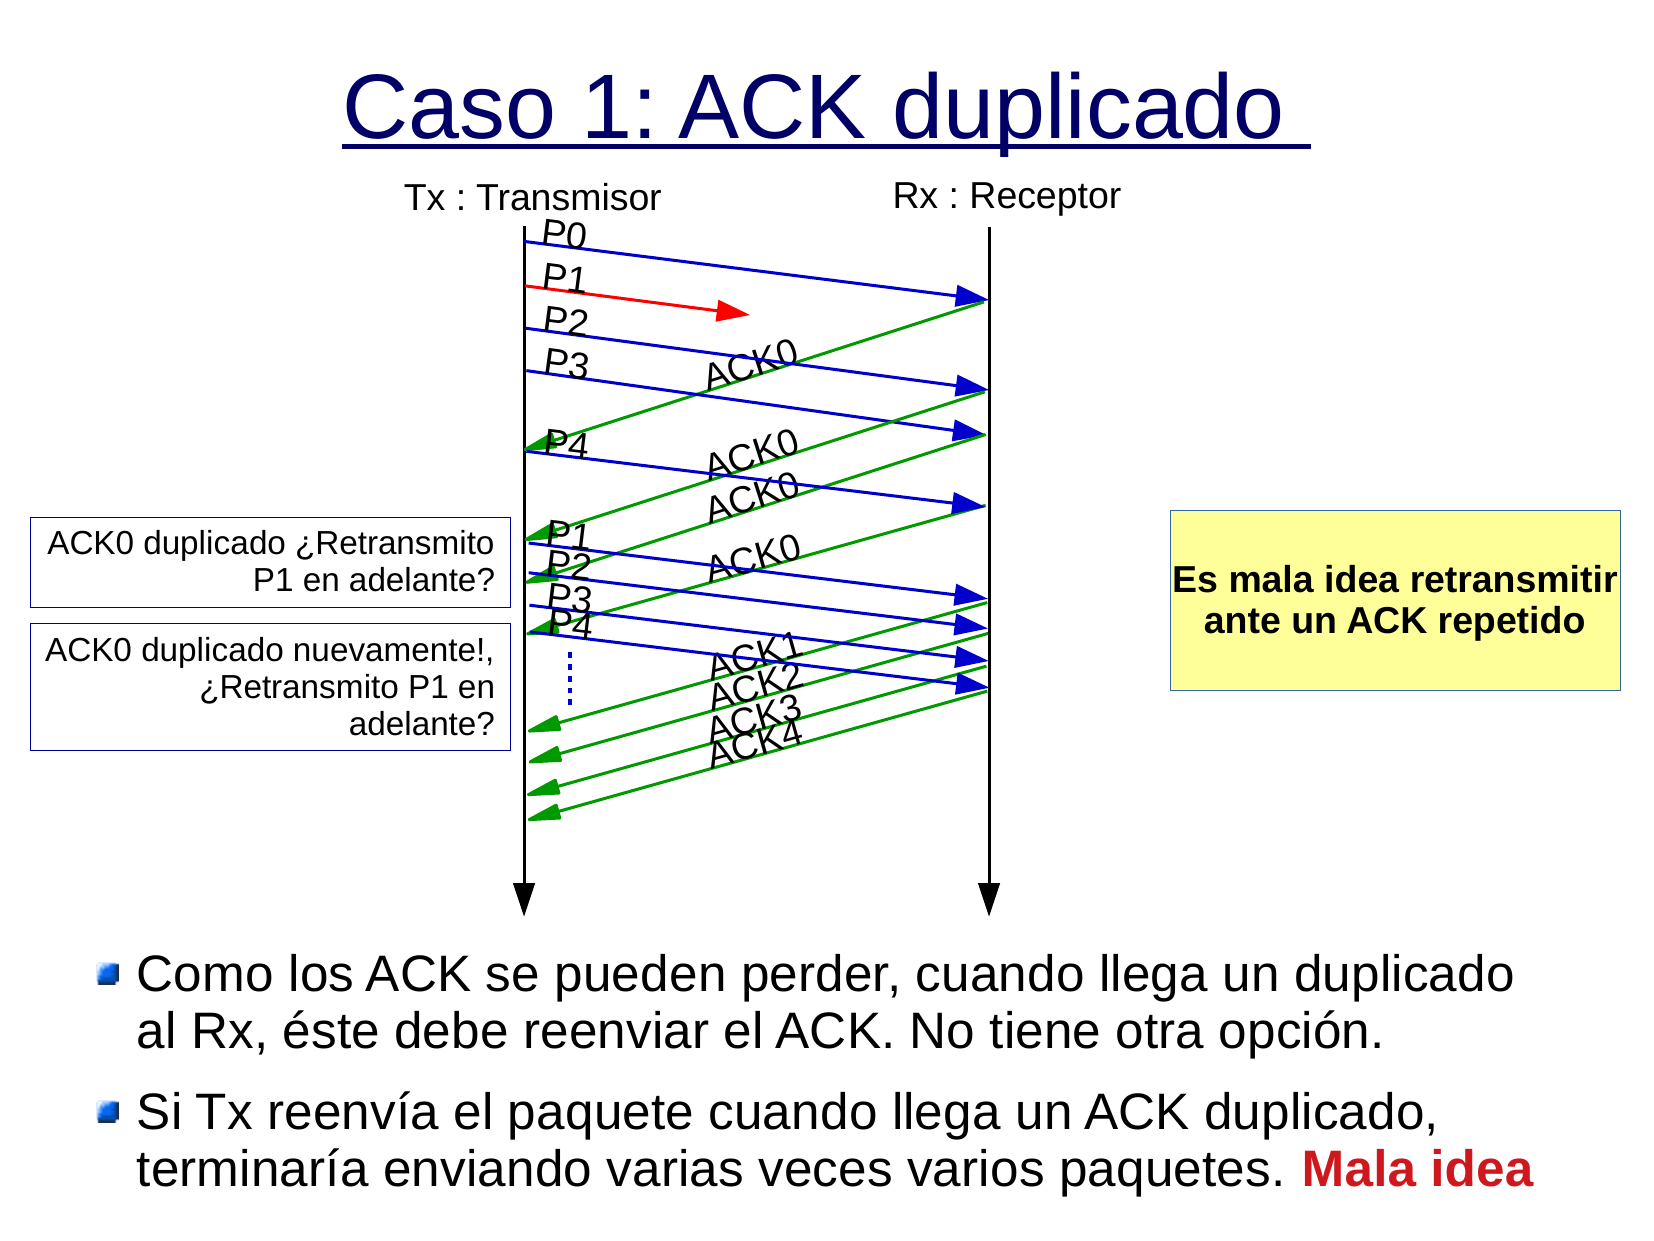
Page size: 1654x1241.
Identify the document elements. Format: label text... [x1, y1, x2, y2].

text_box ACK0 duplicado ¿Retransmito P1 en adelante? [30, 517, 511, 608]
text_box ACK0 duplicado nuevamente!,¿Retransmito P1 en adelante? [30, 623, 511, 751]
list Como los ACK se pueden perder, cuando llega un duplicado al Rx, éste debe reenviar el ACK. No tiene otra opción. Si Tx reenvía el paquete cuando llega un ACK duplicado, terminaría enviando varias veces varios paquetes. Mala idea [82, 945, 1571, 1205]
title Caso 1: ACK duplicado [82, 49, 1571, 166]
text_box Es mala idea retransmitir ante un ACK repetido [1170, 510, 1621, 691]
text_box Rx : Receptor [877, 166, 1178, 224]
text_box Tx : Transmisor [389, 169, 690, 226]
